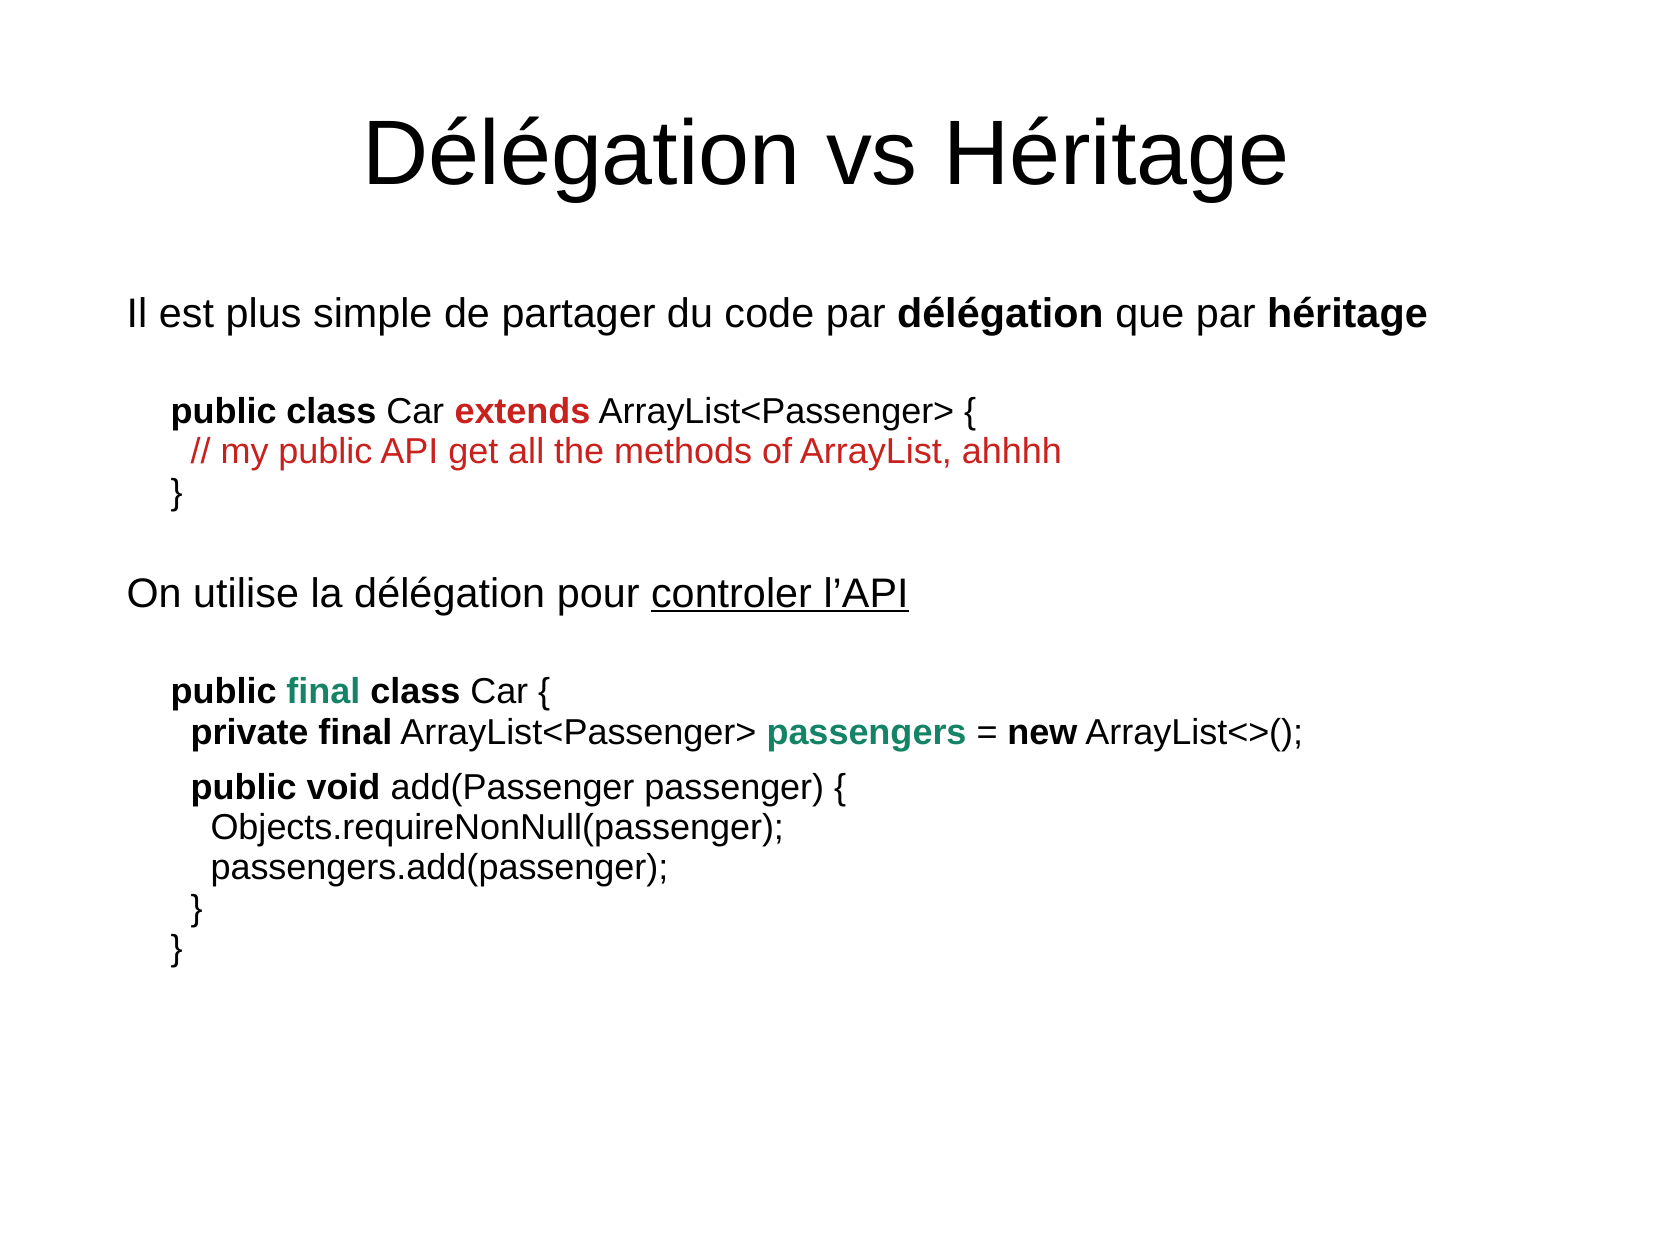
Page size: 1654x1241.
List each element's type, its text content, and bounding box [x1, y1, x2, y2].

title Délégation vs Héritage [82, 49, 1571, 257]
list Il est plus simple de partager du code par délégation que par héritage public class Car extends ArrayList<Passenger> { // my public API get all the methods of ArrayList, ahhhh } On utilise la délégation pour controler l’API public final class Car { private final ArrayList<Passenger> passengers = new ArrayList<>(); public void add(Passenger passenger) { Objects.requireNonNull(passenger); passengers.add(passenger); } } [82, 290, 1571, 1010]
